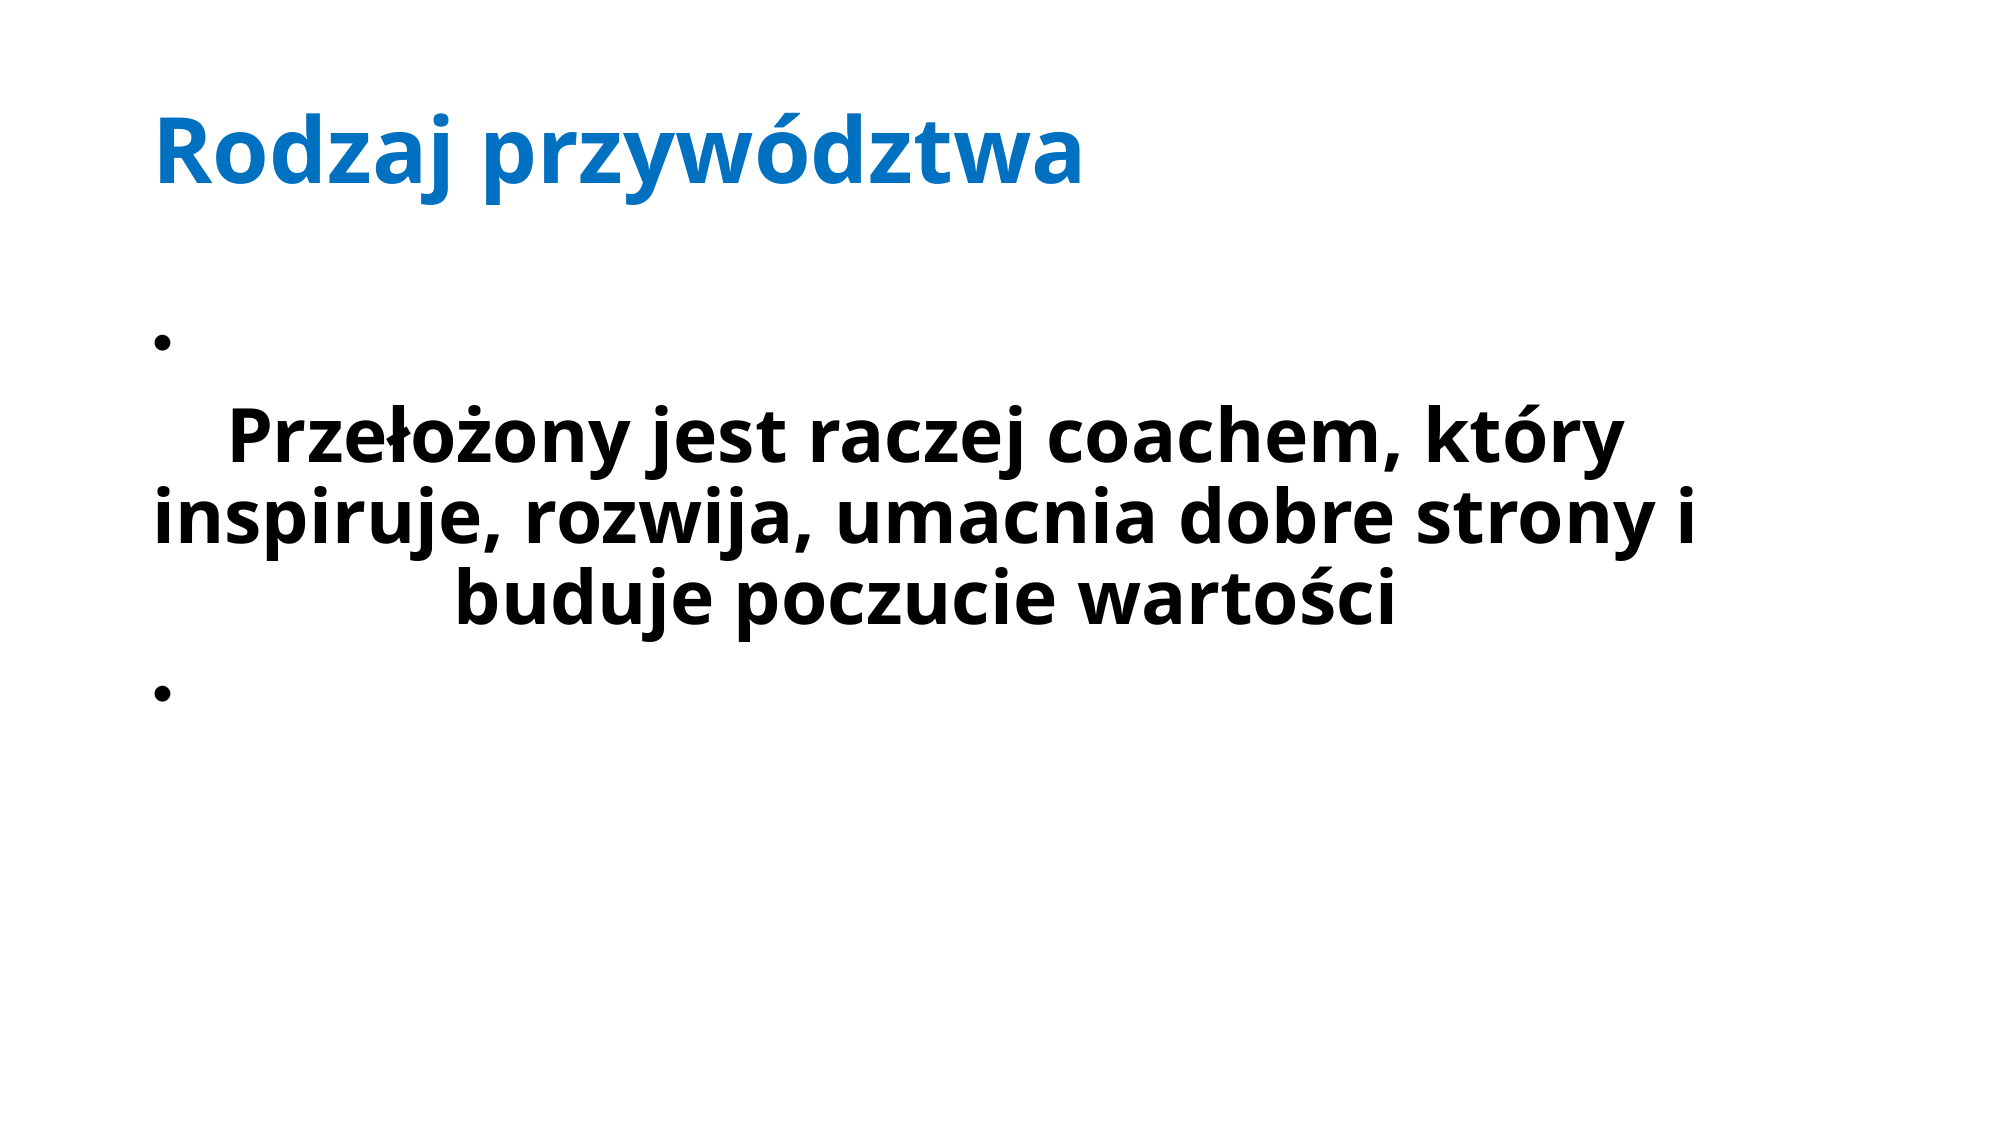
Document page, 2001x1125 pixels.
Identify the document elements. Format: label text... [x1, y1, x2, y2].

list Przełożony jest raczej coachem, który inspiruje, rozwija, umacnia dobre strony i buduje poczucie wartości [137, 299, 1863, 1014]
title Rodzaj przywództwa [137, 45, 1863, 264]
